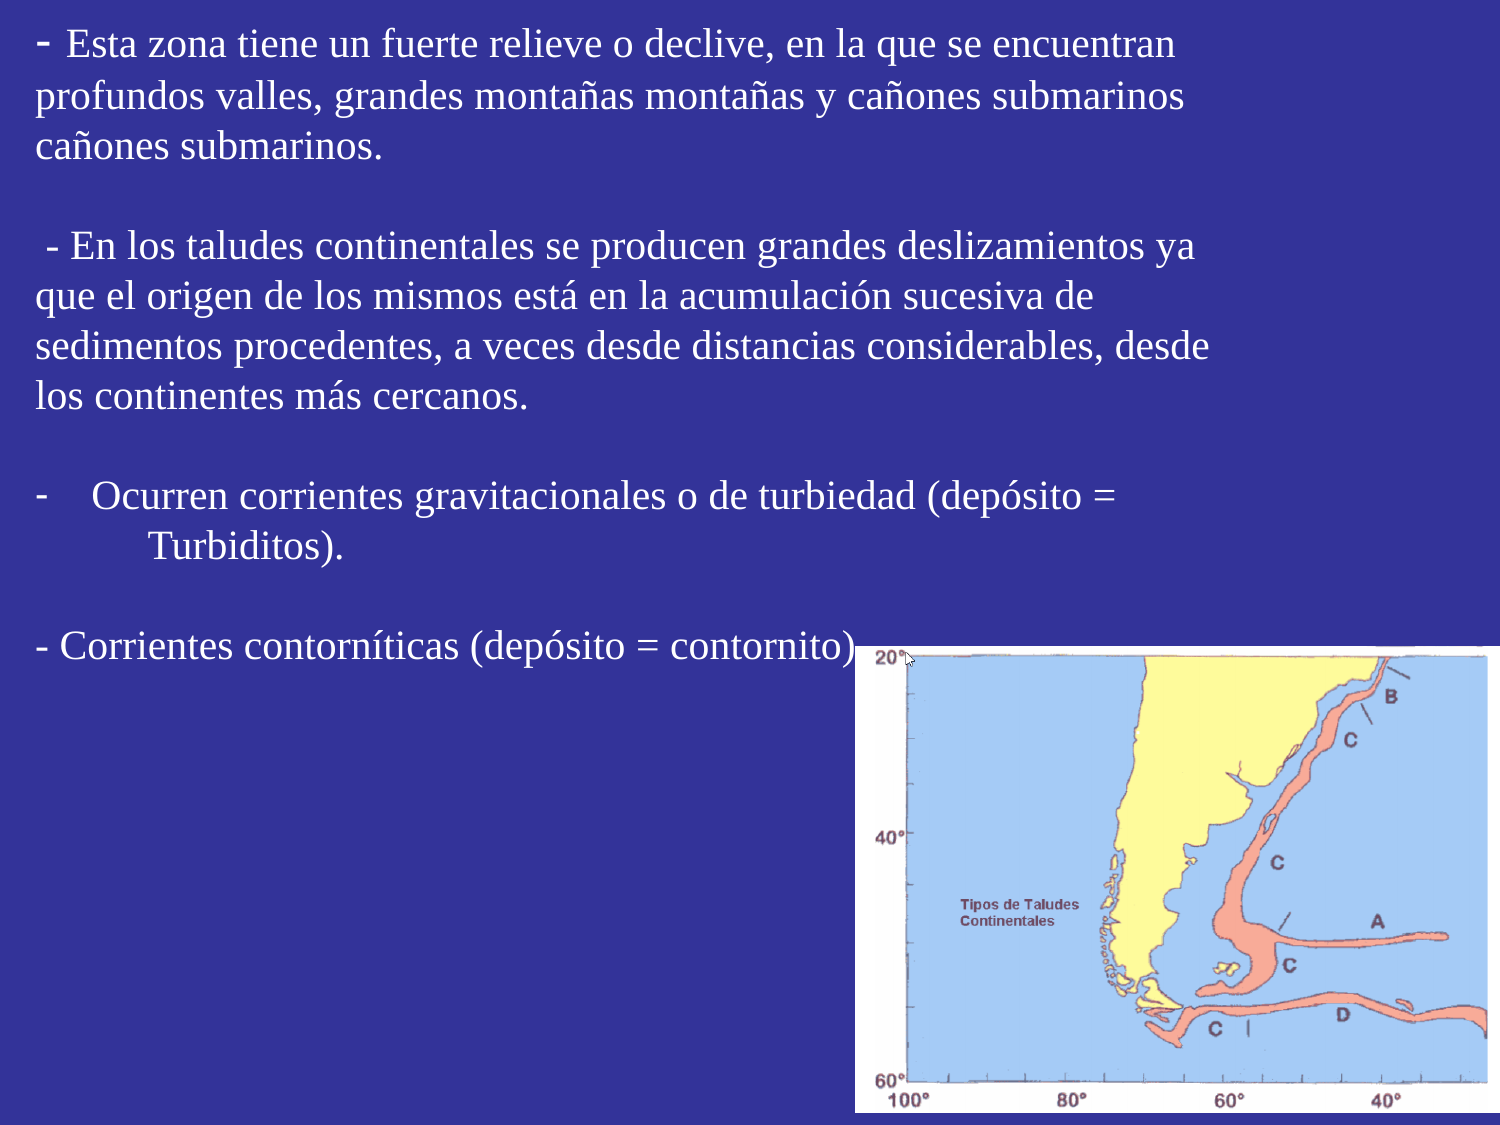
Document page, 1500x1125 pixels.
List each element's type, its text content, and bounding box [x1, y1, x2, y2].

text_box - Esta zona tiene un fuerte relieve o declive, en la que se encuentran profundos valles, grandes montañas montañas y cañones submarinos cañones submarinos. - En los taludes continentales se producen grandes deslizamientos ya que el origen de los mismos está en la acumulación sucesiva de sedimentos procedentes, a veces desde distancias considerables, desde los continentes más cercanos. Ocurren corrientes gravitacionales o de turbiedad (depósito = Turbiditos). - Corrientes contorníticas (depósito = contornito). [20, 0, 1258, 676]
picture [855, 646, 1500, 1113]
